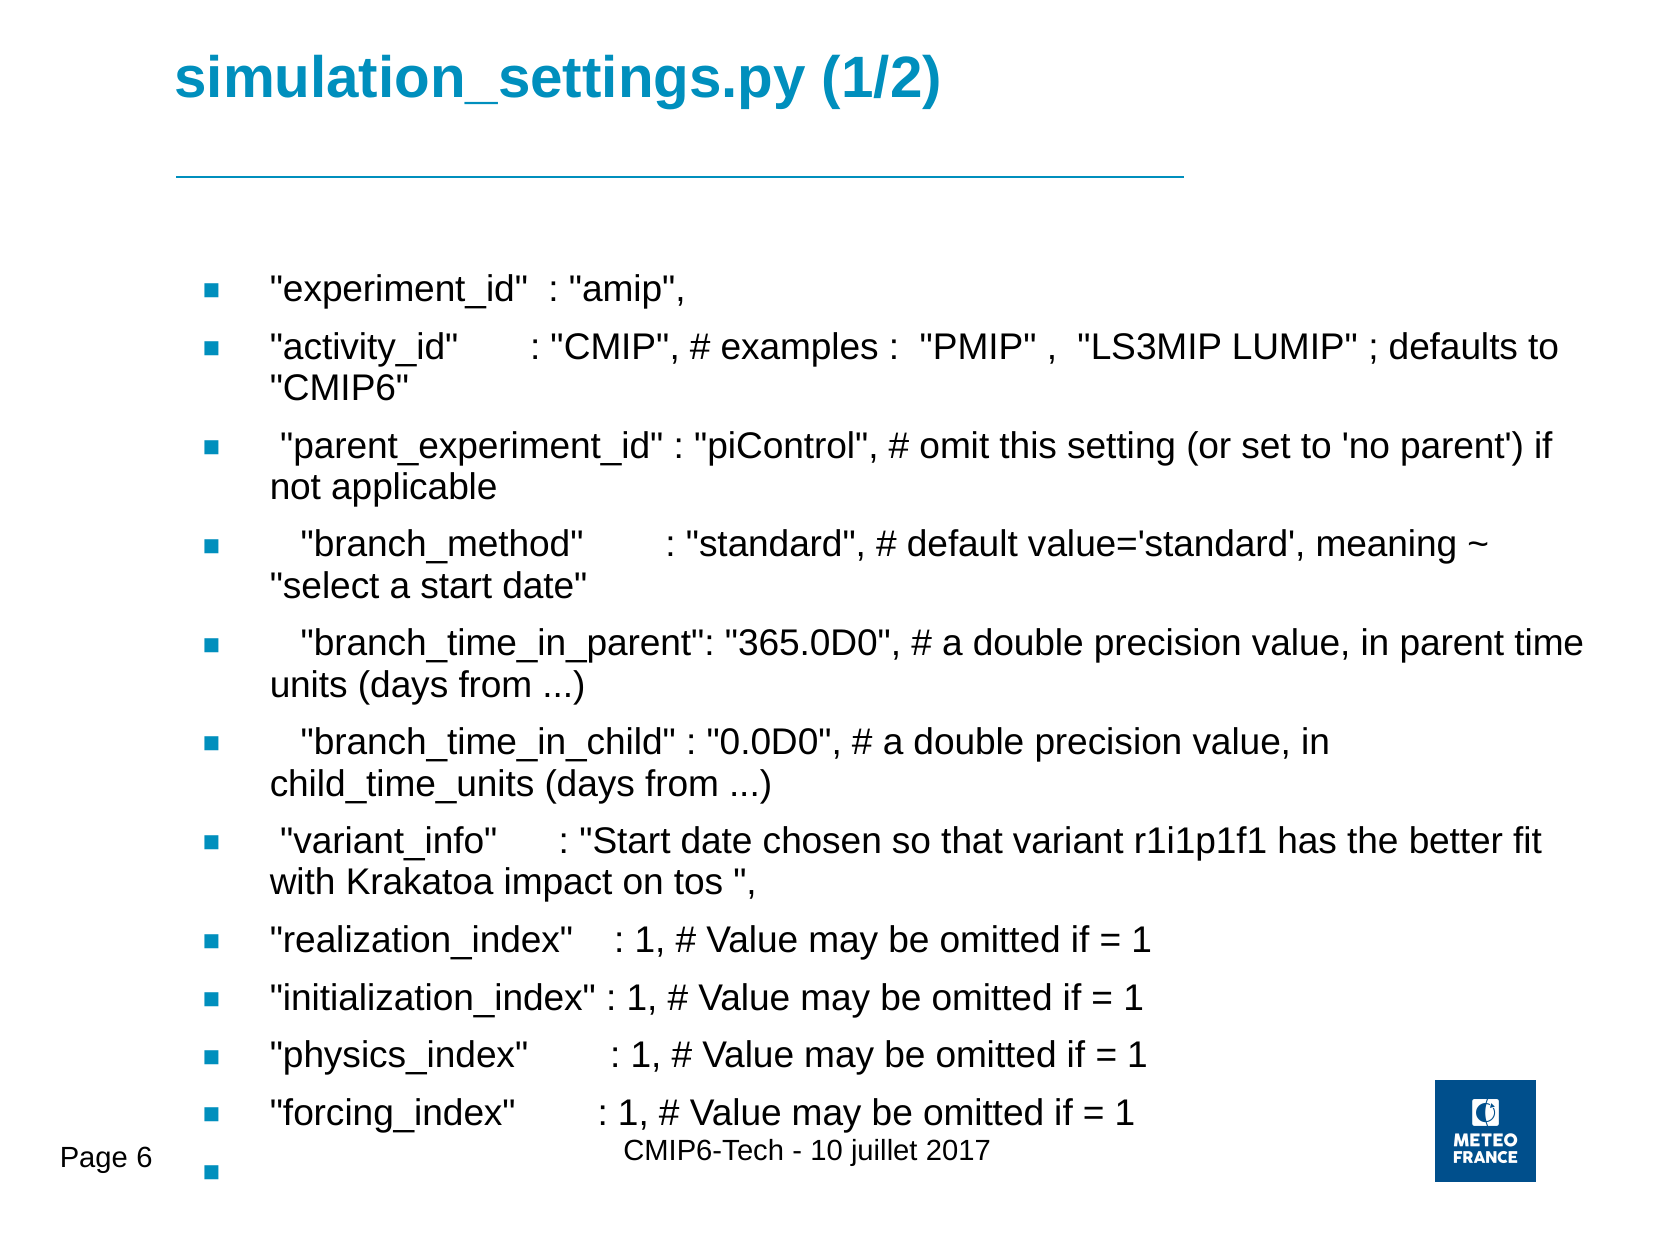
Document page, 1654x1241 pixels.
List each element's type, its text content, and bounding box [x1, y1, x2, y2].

title simulation_settings.py (1/2) [174, 0, 1654, 156]
list "experiment_id" : "amip", "activity_id" : "CMIP", # examples : "PMIP" , "LS3MIP LUMIP" ; defaults to "CMIP6" "parent_experiment_id" : "piControl", # omit this setting (or set to 'no parent') if not applicable "branch_method" : "standard", # default value='standard', meaning ~ "select a start date" "branch_time_in_parent": "365.0D0", # a double precision value, in parent time units (days from ...) "branch_time_in_child" : "0.0D0", # a double precision value, in child_time_units (days from ...) "variant_info" : "Start date chosen so that variant r1i1p1f1 has the better fit with Krakatoa impact on tos ", "realization_index" : 1, # Value may be omitted if = 1 "initialization_index" : 1, # Value may be omitted if = 1 "physics_index" : 1, # Value may be omitted if = 1 "forcing_index" : 1, # Value may be omitted if = 1 [188, 267, 1603, 1146]
picture [1435, 1146, 1536, 1182]
